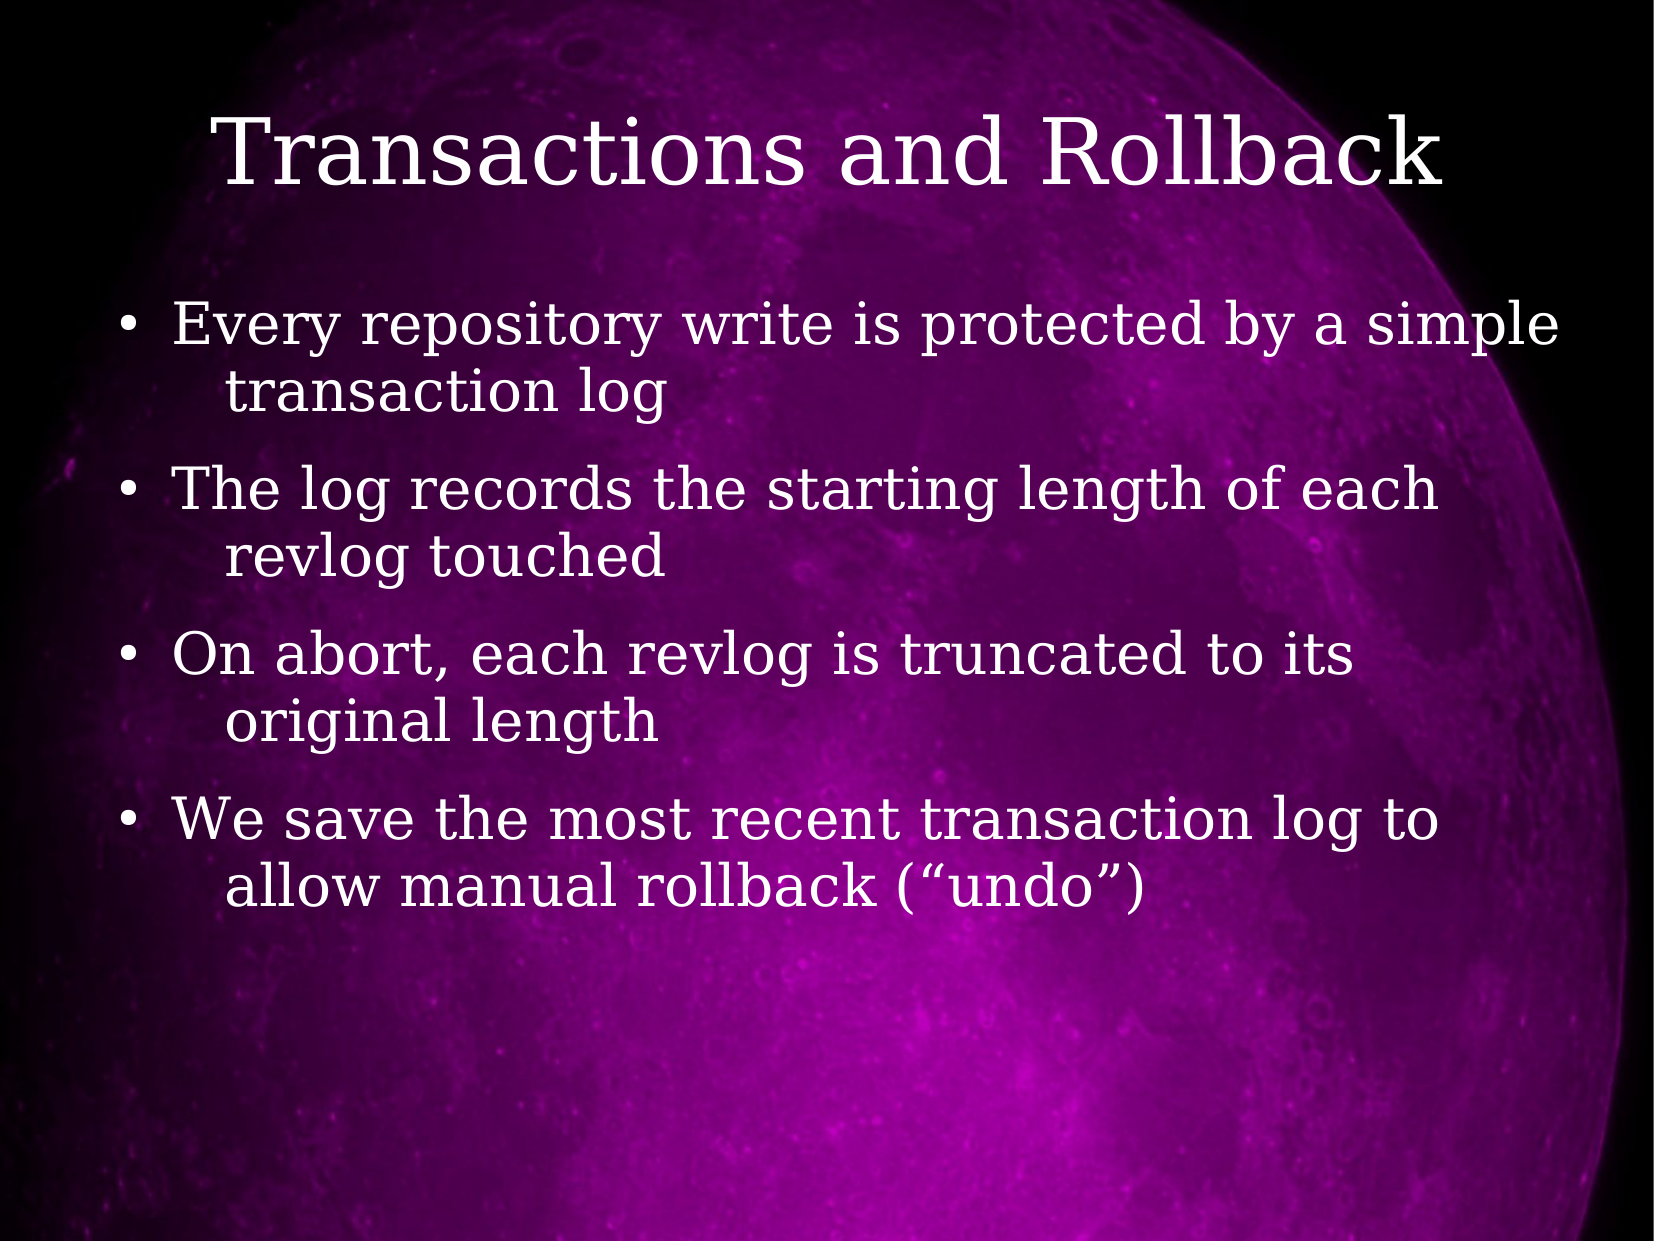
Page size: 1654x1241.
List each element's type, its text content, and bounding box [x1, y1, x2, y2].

picture [0, 0, 1654, 1241]
list Every repository write is protected by a simple transaction log The log records the starting length of each revlog touched On abort, each revlog is truncated to its original length We save the most recent transaction log to allow manual rollback (“undo”) [82, 290, 1571, 1109]
title Transactions and Rollback [82, 49, 1571, 257]
